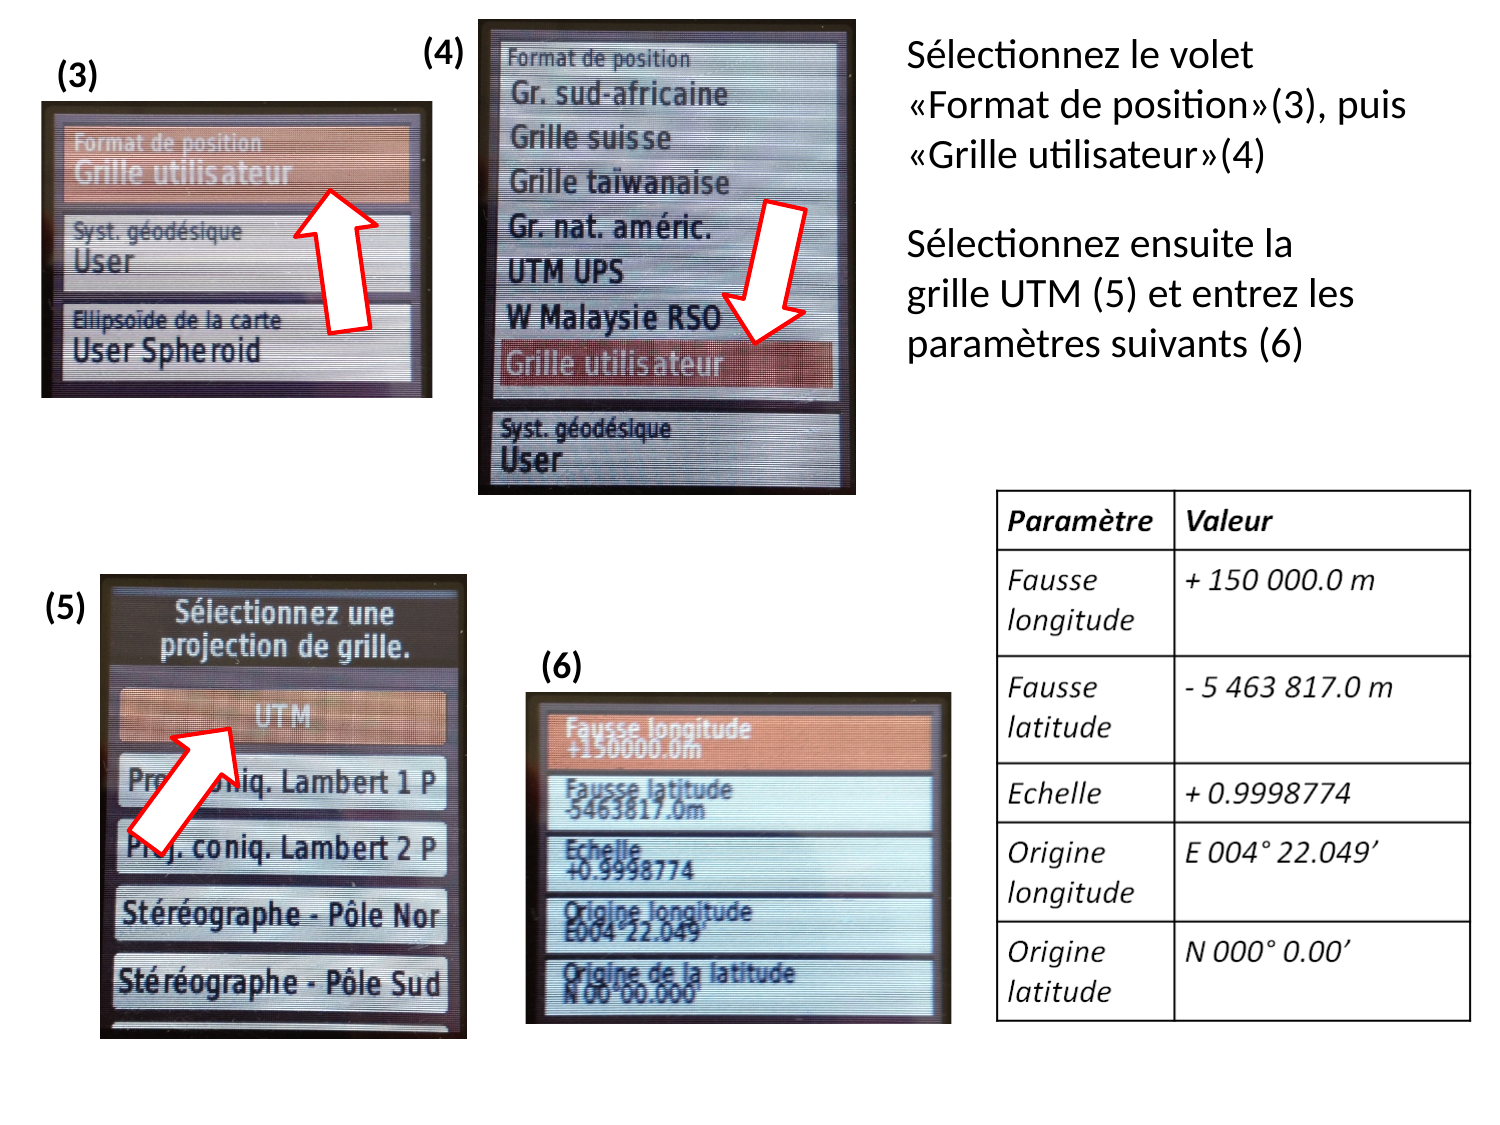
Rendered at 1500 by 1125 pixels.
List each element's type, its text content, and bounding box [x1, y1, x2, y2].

text_box (5) [29, 574, 121, 635]
text_box (3) [41, 42, 132, 104]
text_box [723, 200, 806, 344]
picture [525, 692, 952, 1024]
text_box (4) [407, 19, 499, 80]
picture [41, 101, 433, 398]
picture [985, 479, 1483, 1033]
text_box Sélectionnez ensuite la grille UTM (5) et entrez les paramètres suivants (6) [891, 208, 1400, 424]
text_box Sélectionnez le volet «Format de position»(3), puis «Grille utilisateur»(4) [891, 19, 1459, 235]
text_box [294, 190, 377, 334]
text_box (6) [525, 633, 617, 694]
text_box [128, 728, 239, 856]
picture [478, 19, 856, 495]
picture [100, 574, 467, 1039]
